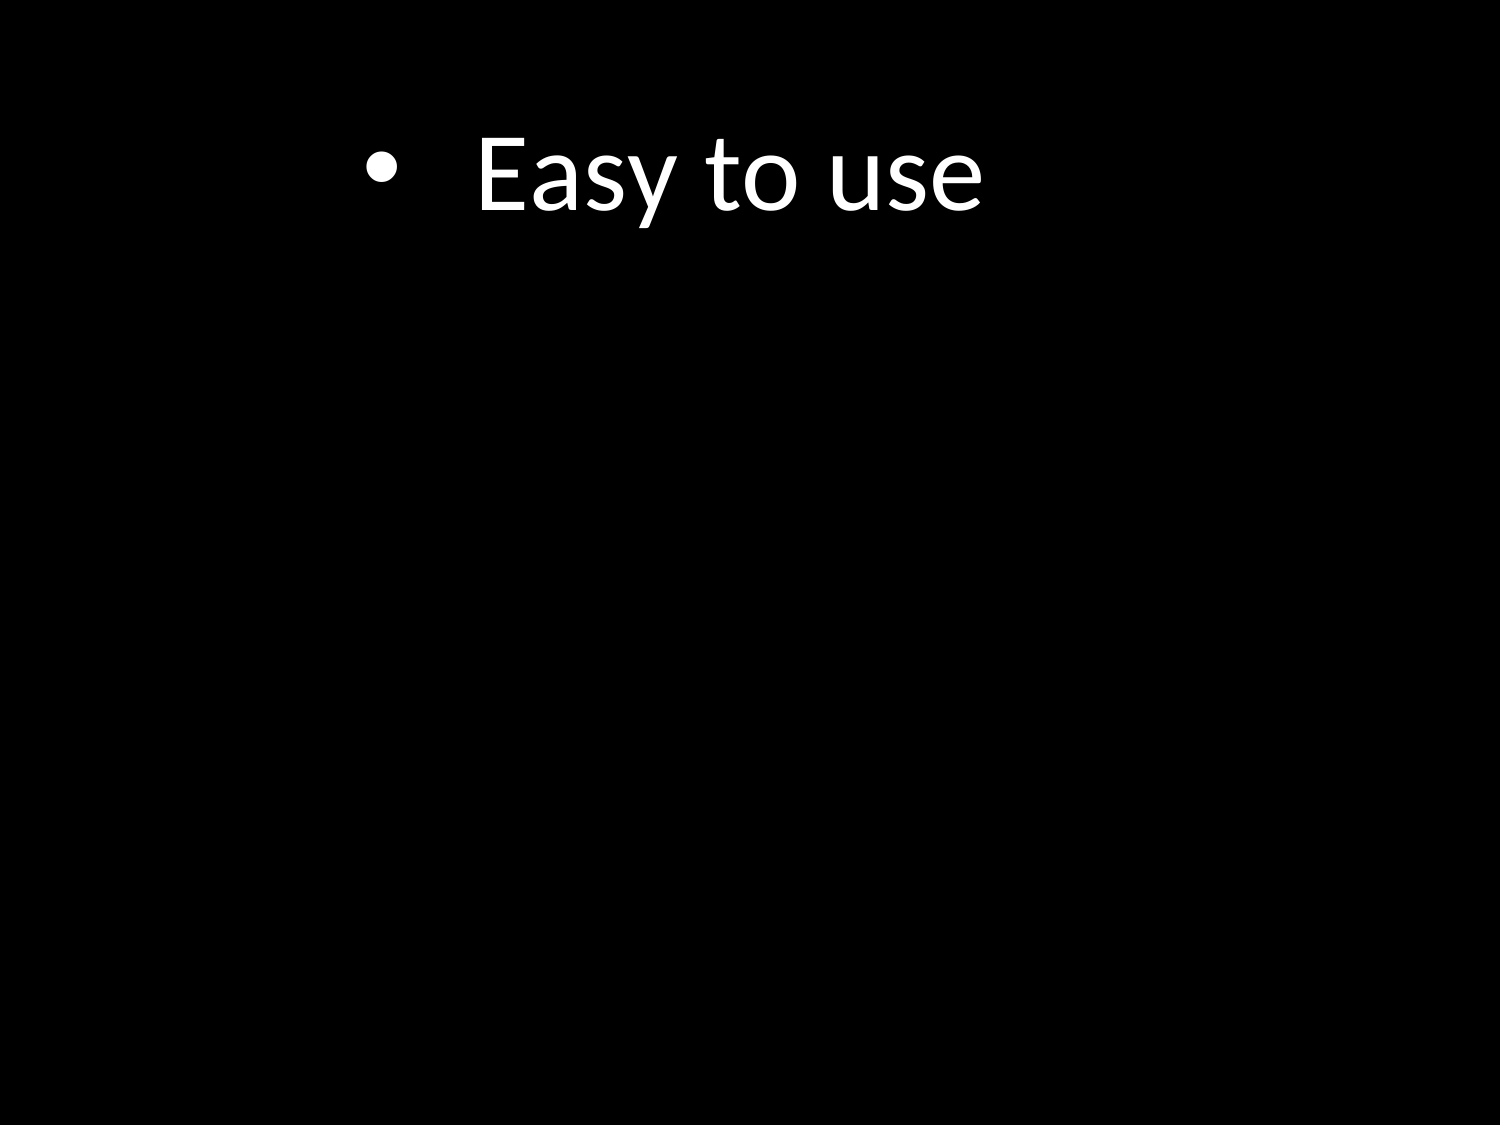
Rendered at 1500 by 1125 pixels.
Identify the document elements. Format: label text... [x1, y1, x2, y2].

text_box Easy to use [347, 90, 1234, 1051]
